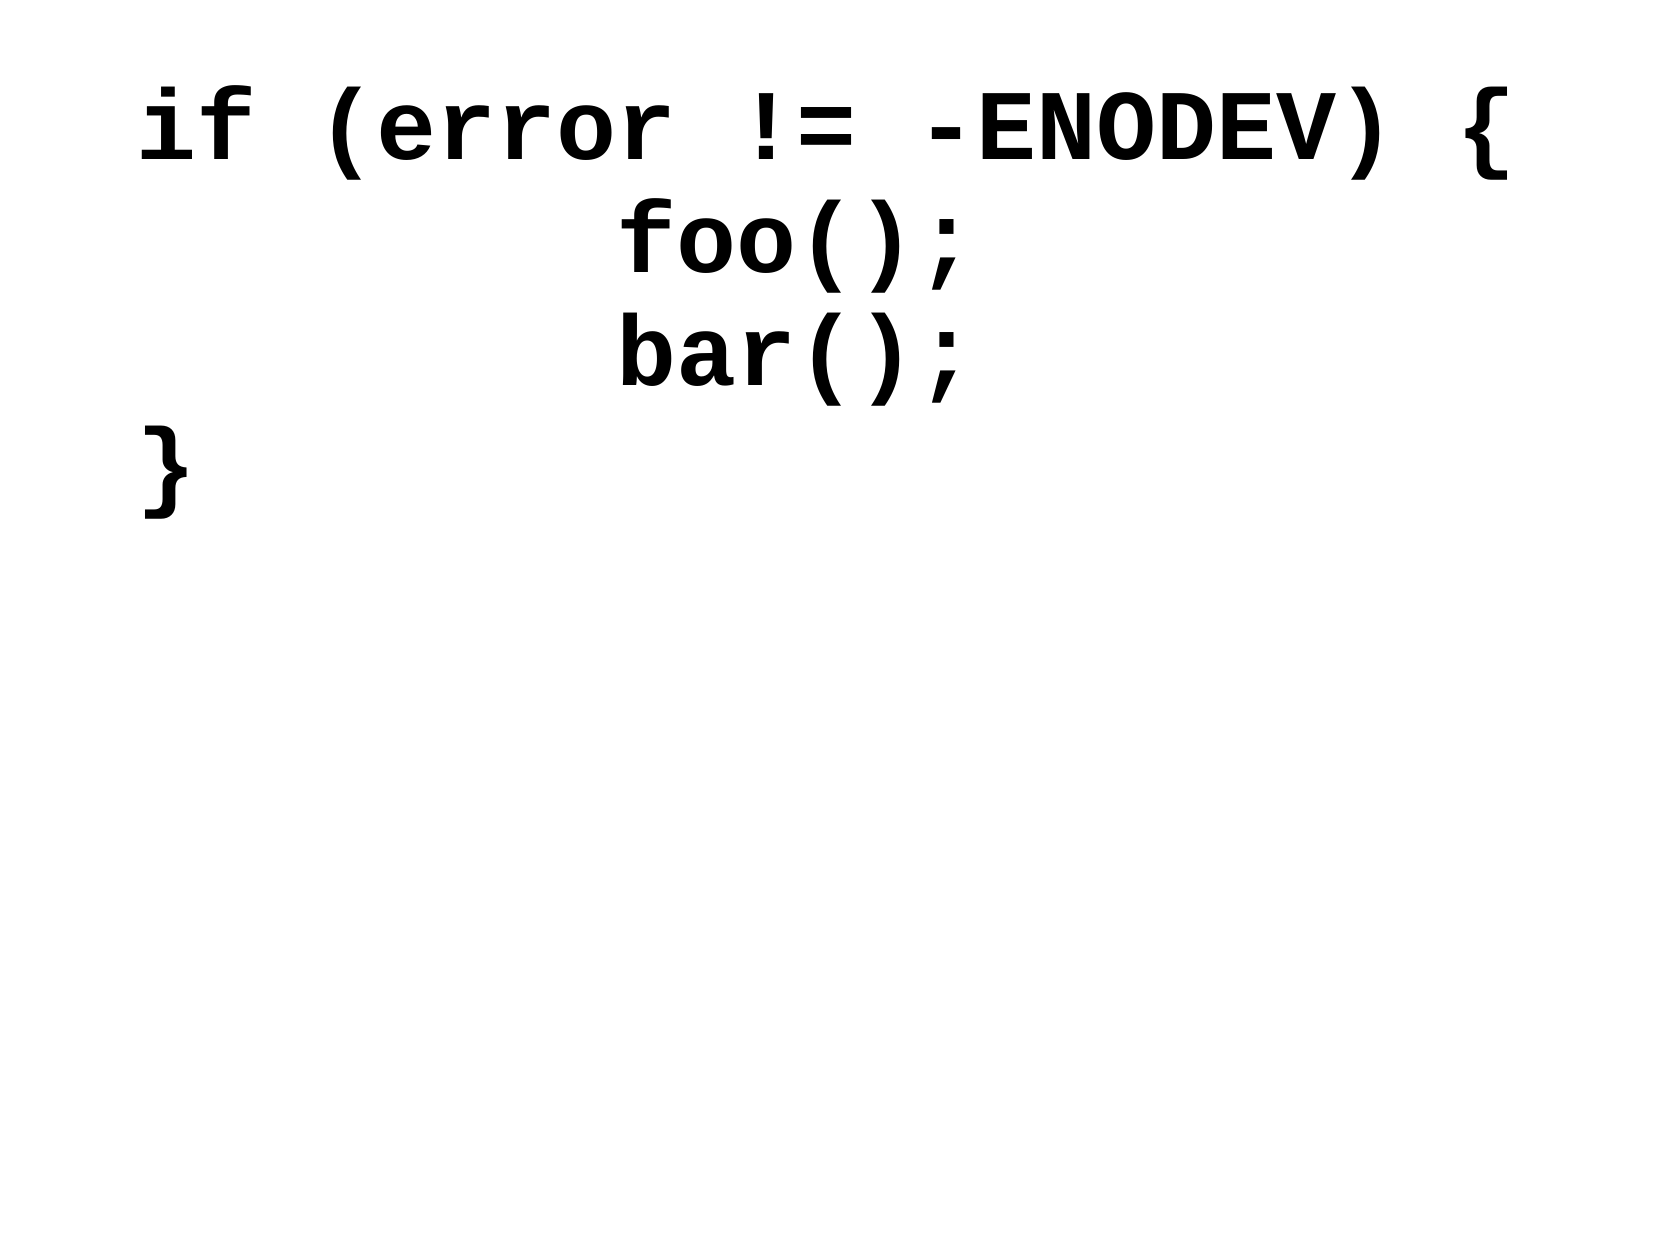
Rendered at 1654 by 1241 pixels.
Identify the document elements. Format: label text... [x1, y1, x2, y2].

text_box if (error != -ENODEV) { foo(); bar(); } [121, 68, 1532, 650]
